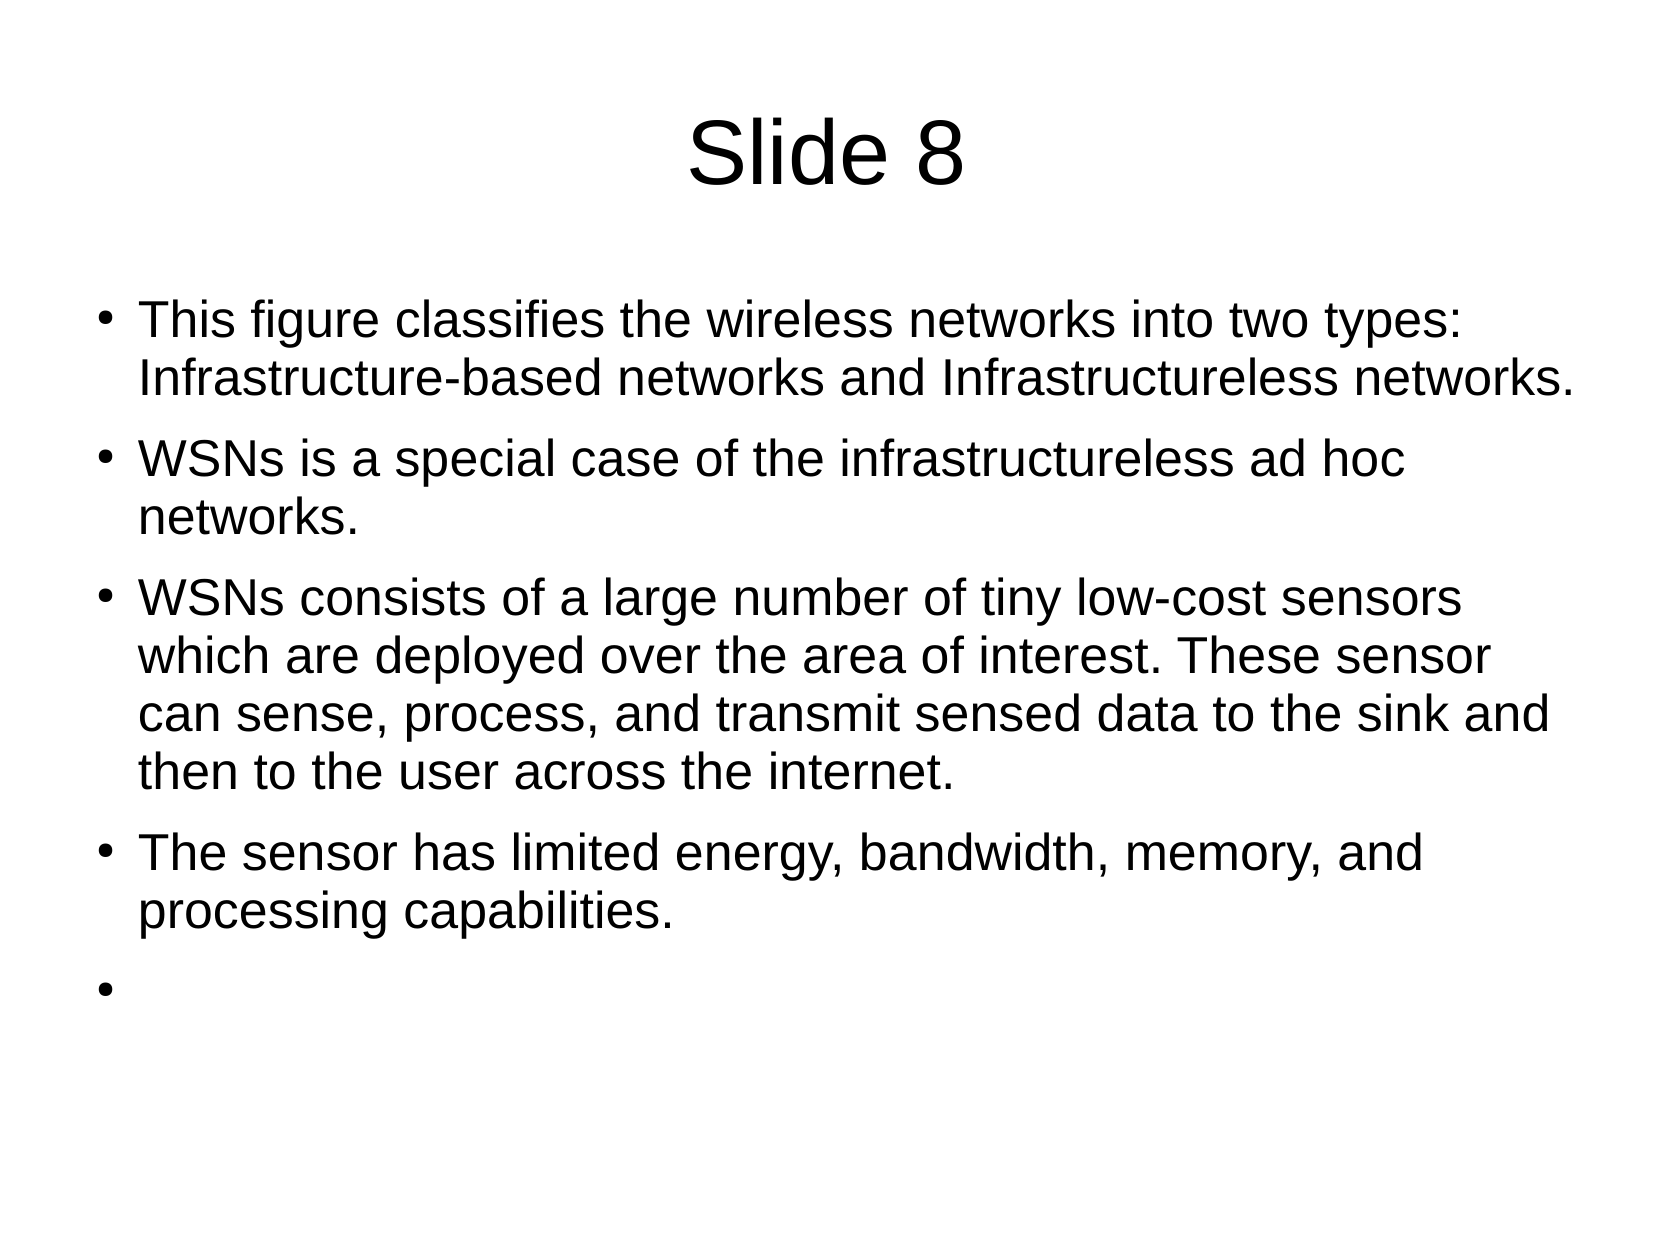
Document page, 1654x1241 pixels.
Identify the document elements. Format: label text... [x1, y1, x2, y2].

list This figure classifies the wireless networks into two types: Infrastructure-based networks and Infrastructureless networks. WSNs is a special case of the infrastructureless ad hoc networks. WSNs consists of a large number of tiny low-cost sensors which are deployed over the area of interest. These sensor can sense, process, and transmit sensed data to the sink and then to the user across the internet. The sensor has limited energy, bandwidth, memory, and processing capabilities. [82, 290, 1591, 1010]
title Slide 8 [82, 49, 1571, 257]
